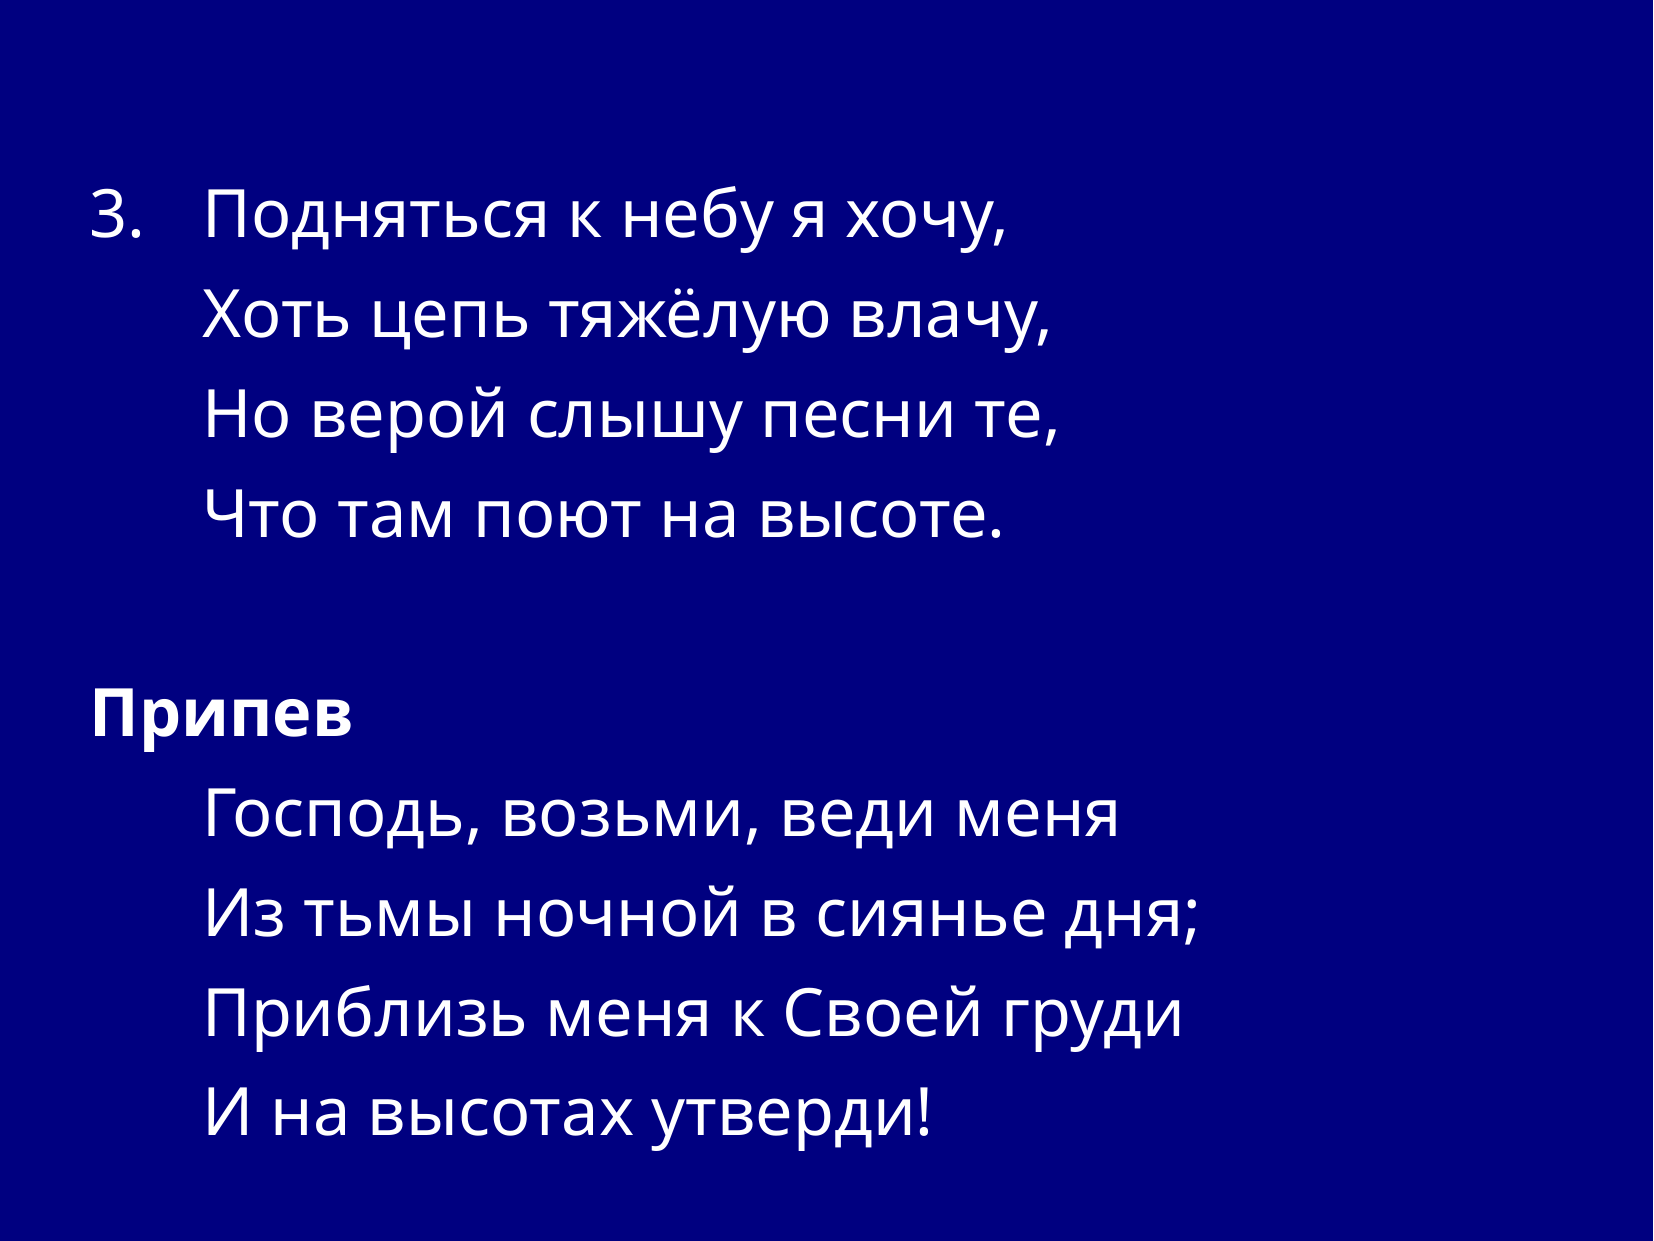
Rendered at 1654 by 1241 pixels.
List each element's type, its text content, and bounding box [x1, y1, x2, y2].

text_box 3. Подняться к небу я хочу, Хоть цепь тяжёлую влачу, Но верой слышу песни те, Что там поют на высоте. Припев Господь, возьми, веди меня Из тьмы ночной в сиянье дня; Приблизь меня к Своей груди И на высотах утверди! [75, 150, 1576, 1163]
